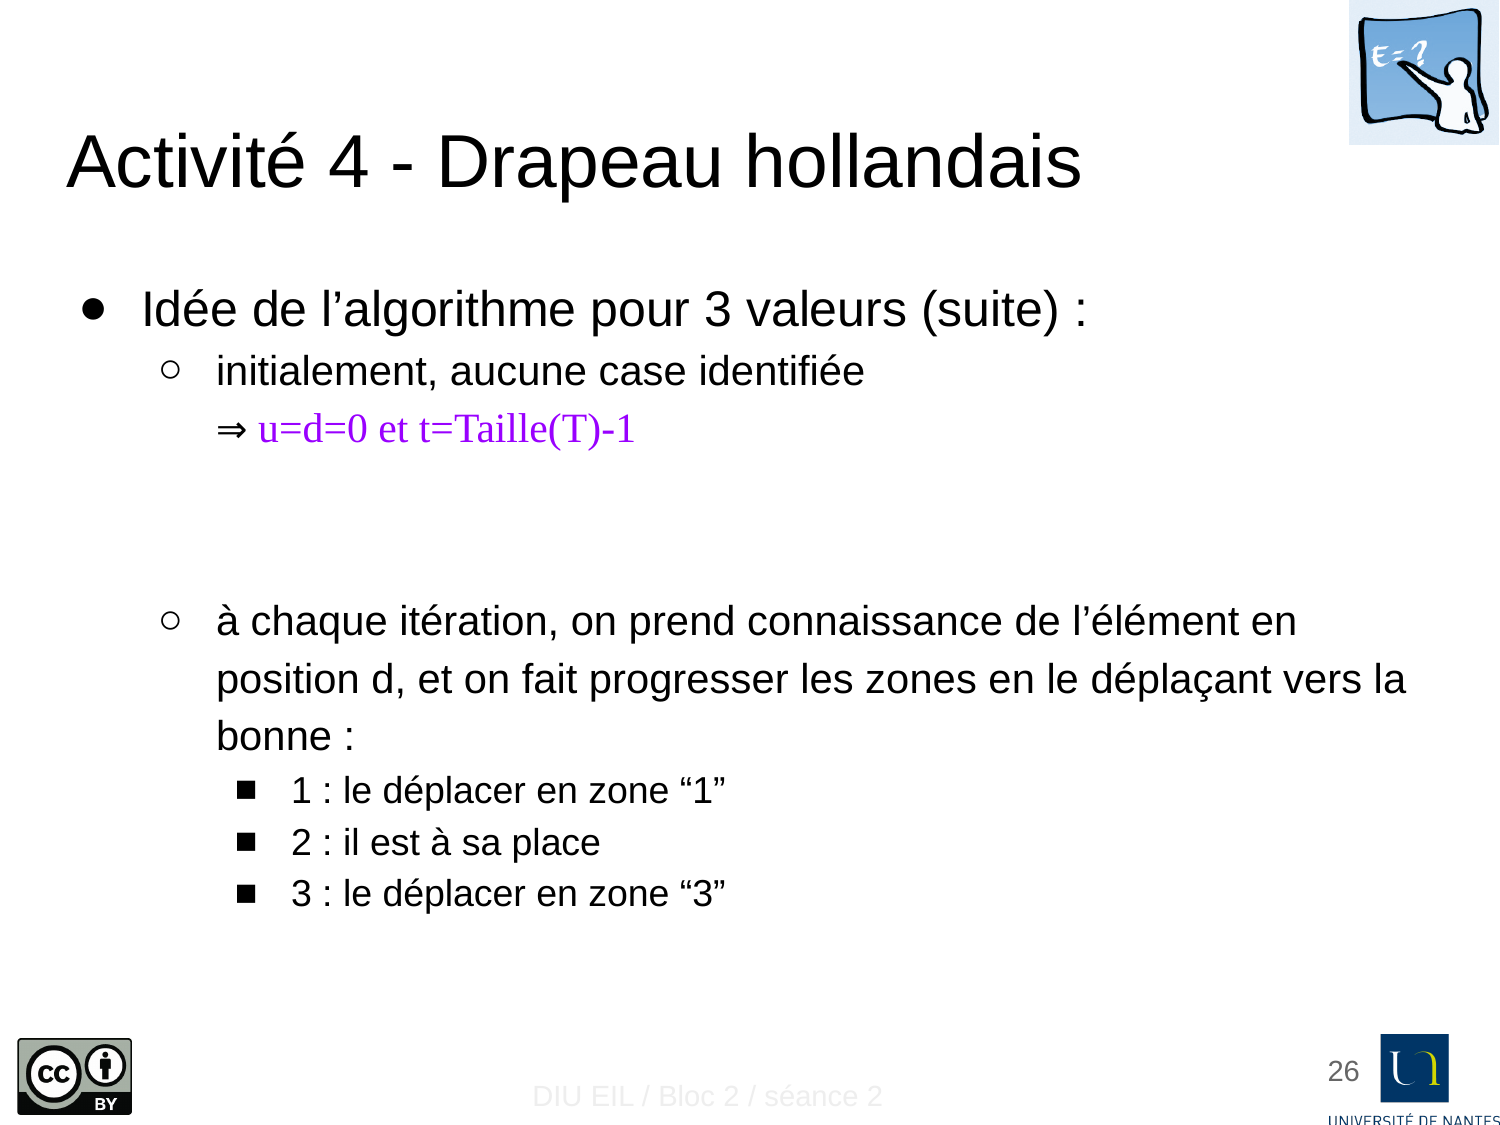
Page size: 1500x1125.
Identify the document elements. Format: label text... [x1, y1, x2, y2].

title Activité 4 - Drapeau hollandais [51, 97, 1449, 223]
picture [1329, 1034, 1500, 1125]
picture [1349, 0, 1499, 145]
list Idée de l’algorithme pour 3 valeurs (suite) : initialement, aucune case identifiée ⇒ u=d=0 et t=Taille(T)-1 à chaque itération, on prend connaissance de l’élément en position d, et on fait progresser les zones en le déplaçant vers la bonne : 1 : le déplacer en zone “1” 2 : il est à sa place 3 : le déplacer en zone “3” [51, 252, 1449, 1064]
picture [17, 1038, 132, 1115]
slide_number <numéro> [1284, 1038, 1375, 1102]
